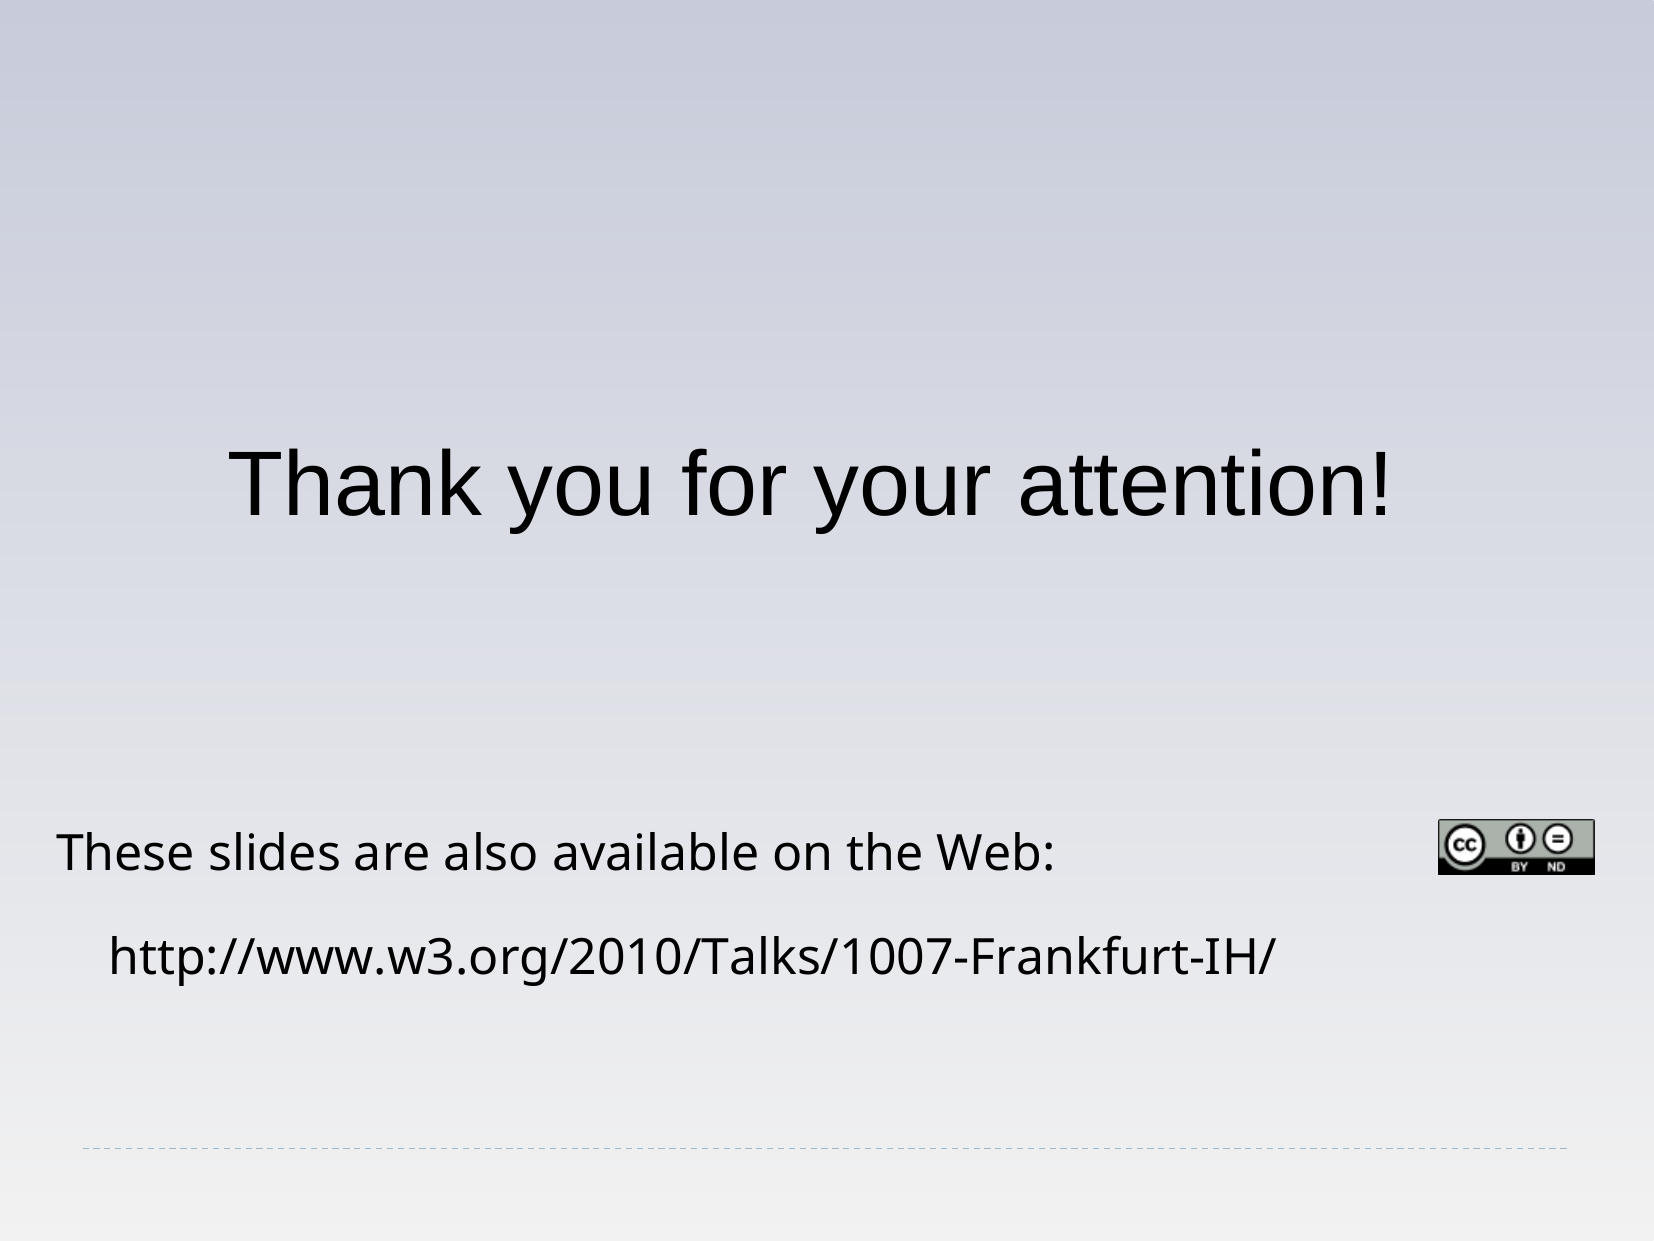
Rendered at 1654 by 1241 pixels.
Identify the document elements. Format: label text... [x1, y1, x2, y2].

text_box Thank you for your attention! [88, 419, 1536, 537]
picture [1438, 819, 1595, 875]
text_box These slides are also available on the Web: http://www.w3.org/2010/Talks/1007-Frankfurt-IH/ [41, 814, 1615, 990]
